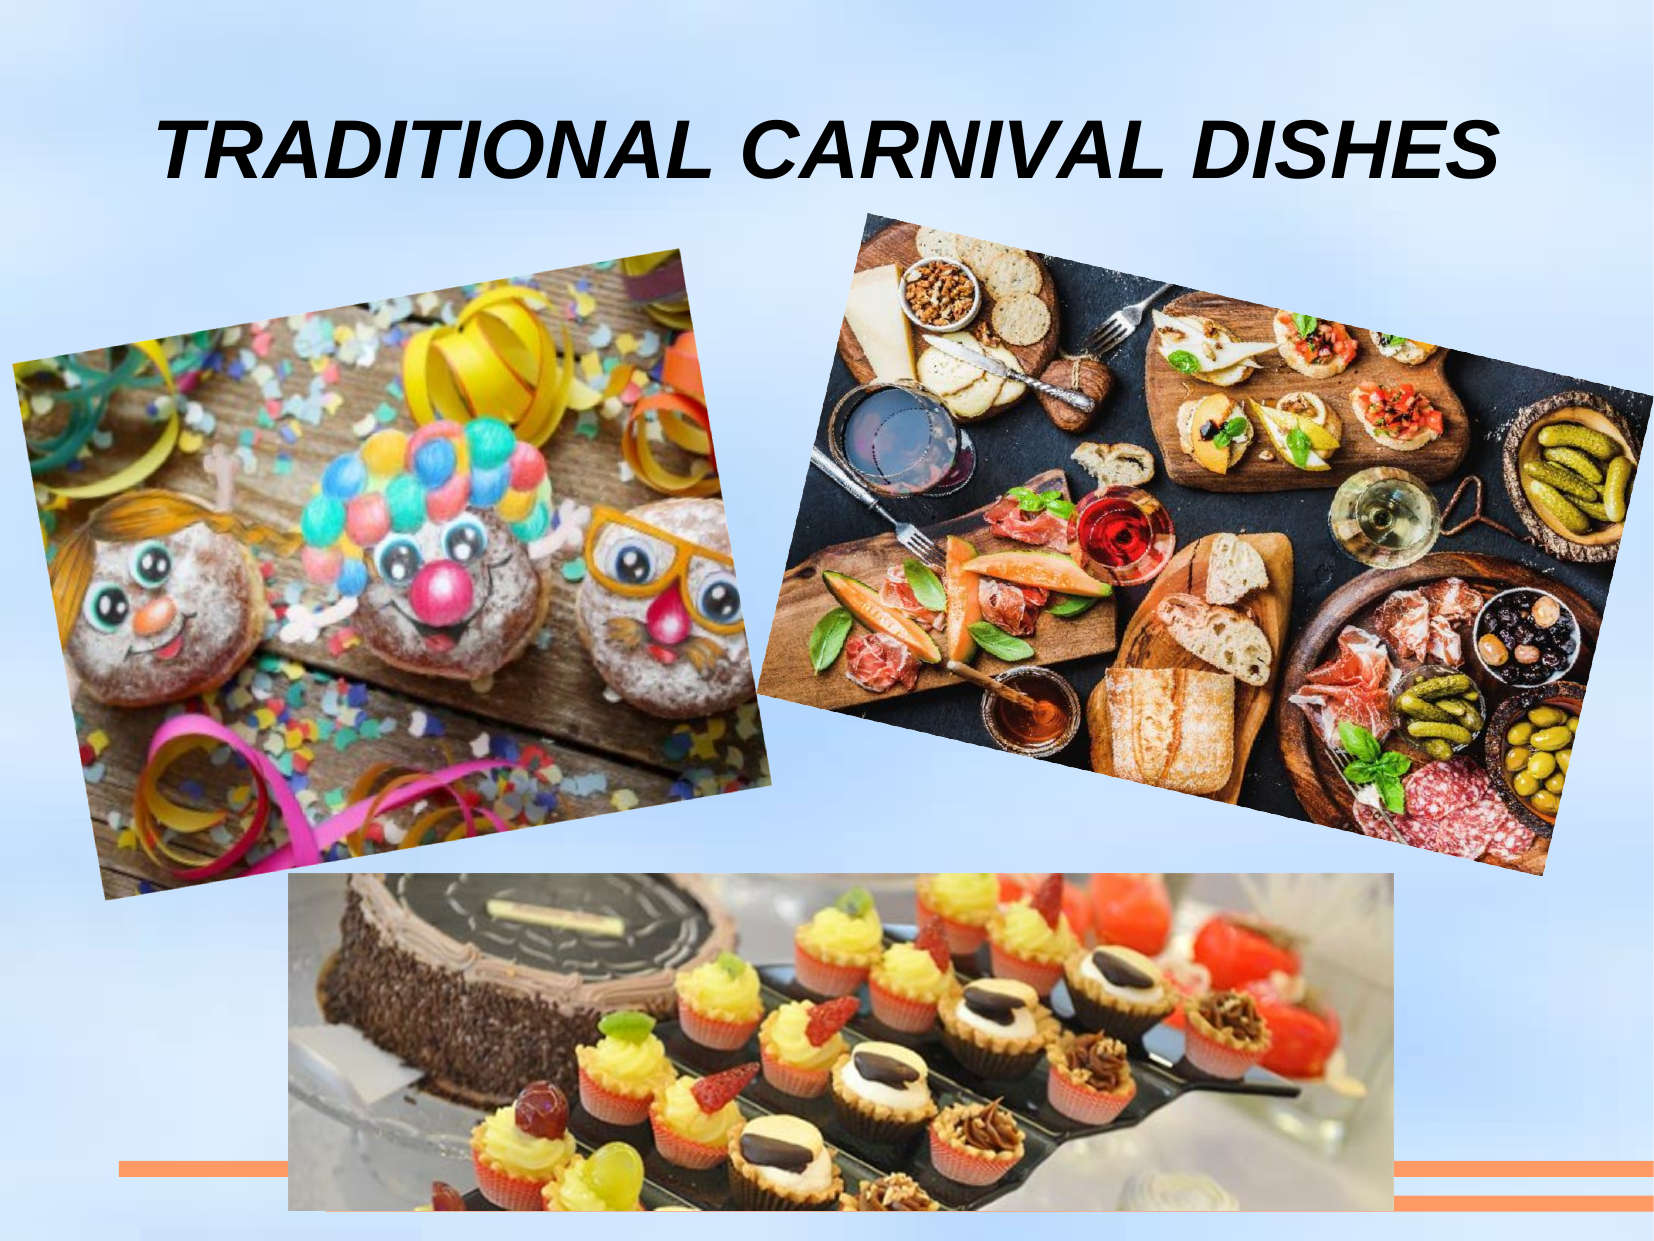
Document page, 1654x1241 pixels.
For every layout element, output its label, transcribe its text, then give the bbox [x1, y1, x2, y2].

title TRADITIONAL CARNIVAL DISHES [121, 46, 1534, 254]
picture [0, 0, 1654, 1241]
